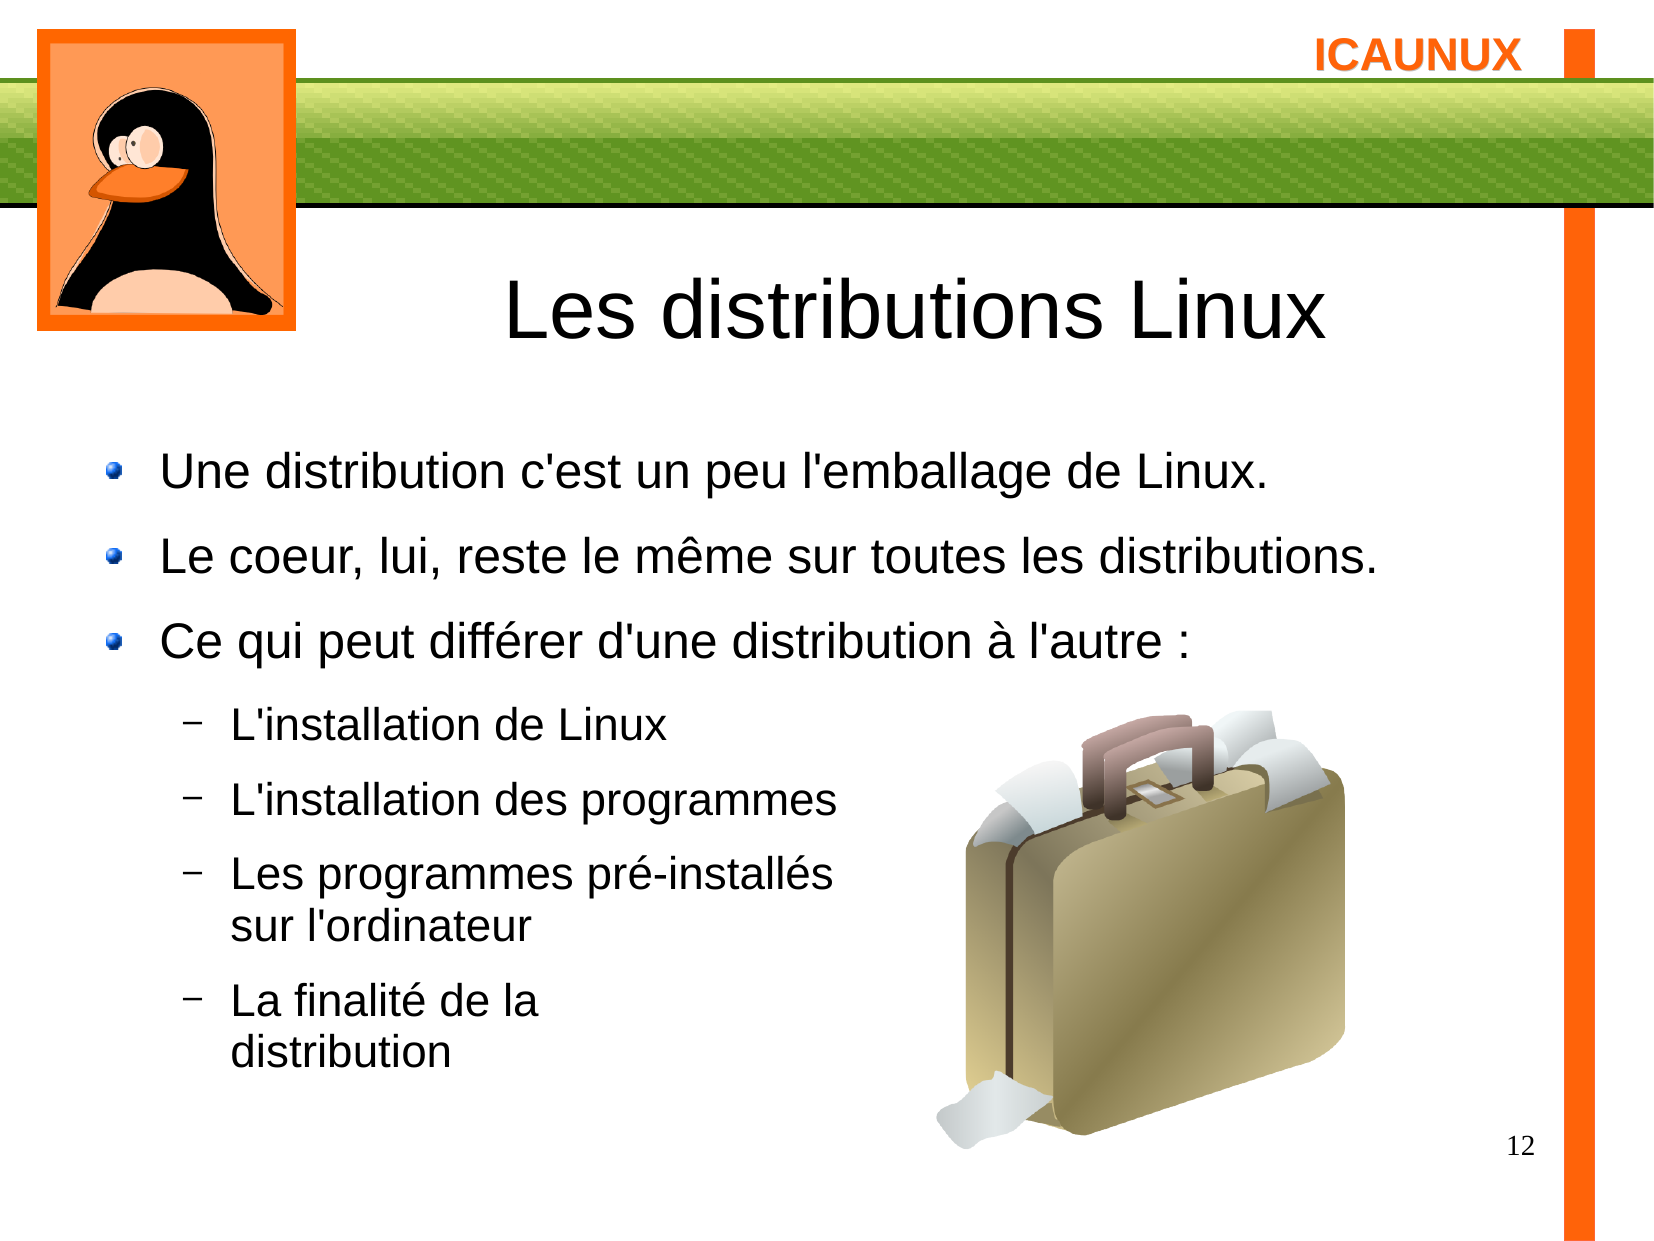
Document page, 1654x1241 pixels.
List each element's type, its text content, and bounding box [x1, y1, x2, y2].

picture [914, 707, 1359, 1152]
title Les distributions Linux [324, 235, 1506, 384]
list Une distribution c'est un peu l'emballage de Linux. Le coeur, lui, reste le même sur toutes les distributions. Ce qui peut différer d'une distribution à l'autre : L'installation de Linux L'installation des programmes Les programmes pré-installés sur l'ordinateur La finalité de la distribution [88, 442, 1512, 1094]
picture [0, 29, 1654, 331]
